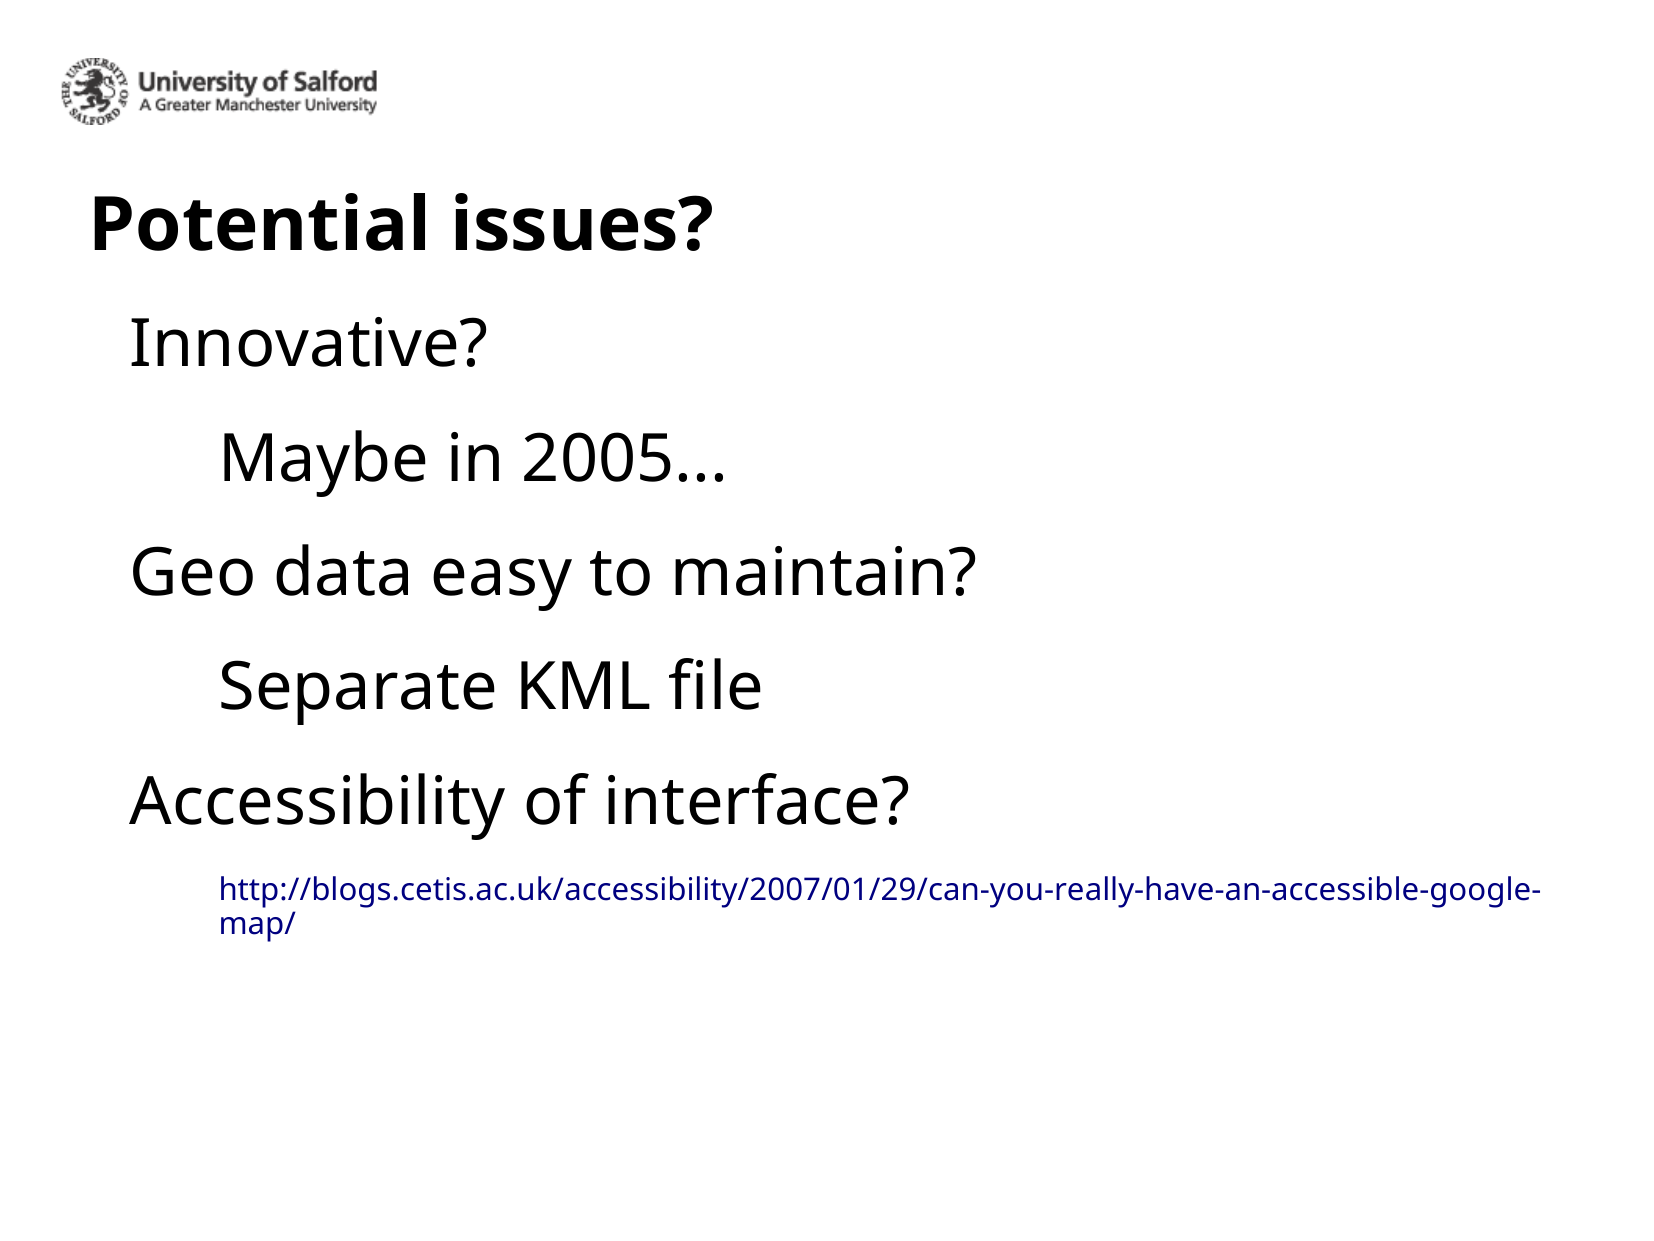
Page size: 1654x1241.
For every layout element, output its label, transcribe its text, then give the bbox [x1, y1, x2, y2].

list Innovative? Maybe in 2005... Geo data easy to maintain? Separate KML file Accessibility of interface? http://blogs.cetis.ac.uk/accessibility/2007/01/29/can-you-really-have-an-accessible-google-map/ [88, 295, 1565, 1152]
title Potential issues? [88, 176, 1565, 267]
picture [59, 58, 380, 125]
